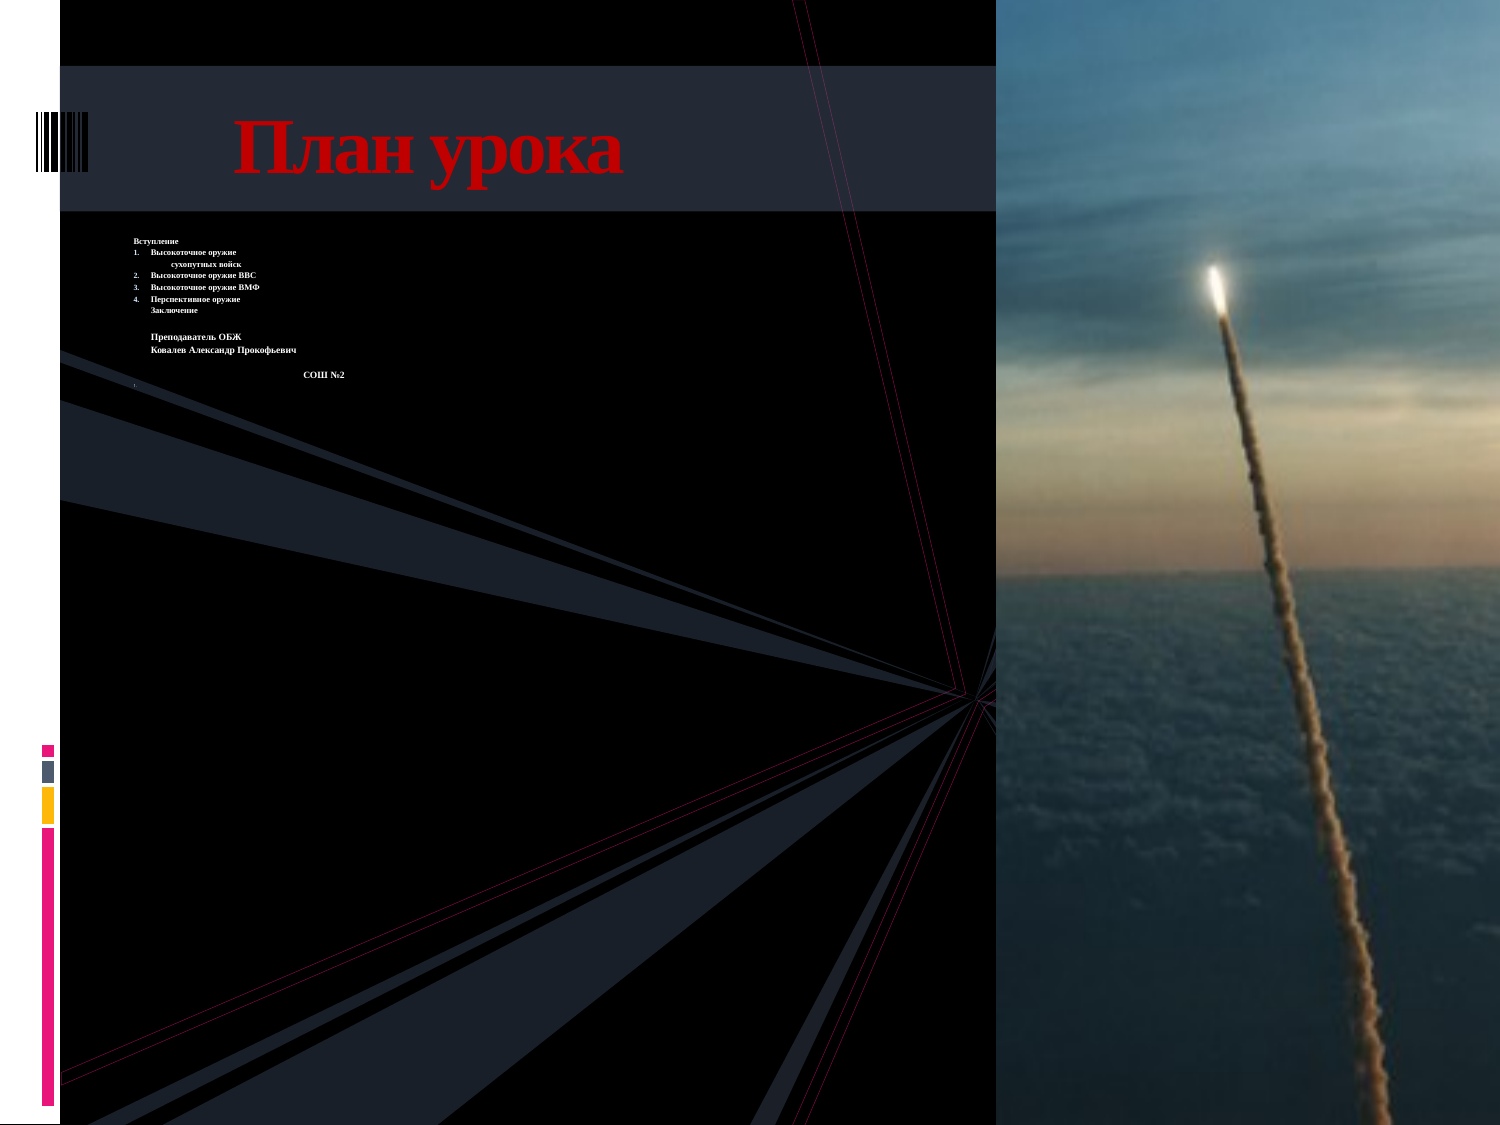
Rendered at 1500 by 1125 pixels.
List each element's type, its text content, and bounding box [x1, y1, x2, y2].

title План урока [115, 84, 996, 212]
list Вступление Высокоточное оружие сухопутных войск Высокоточное оружие ВВС Высокоточное оружие ВМФ Перспективное оружие Заключение Преподаватель ОБЖ Ковалев Александр Прокофьевич СОШ №2 [115, 221, 996, 926]
picture [996, 0, 1500, 1125]
